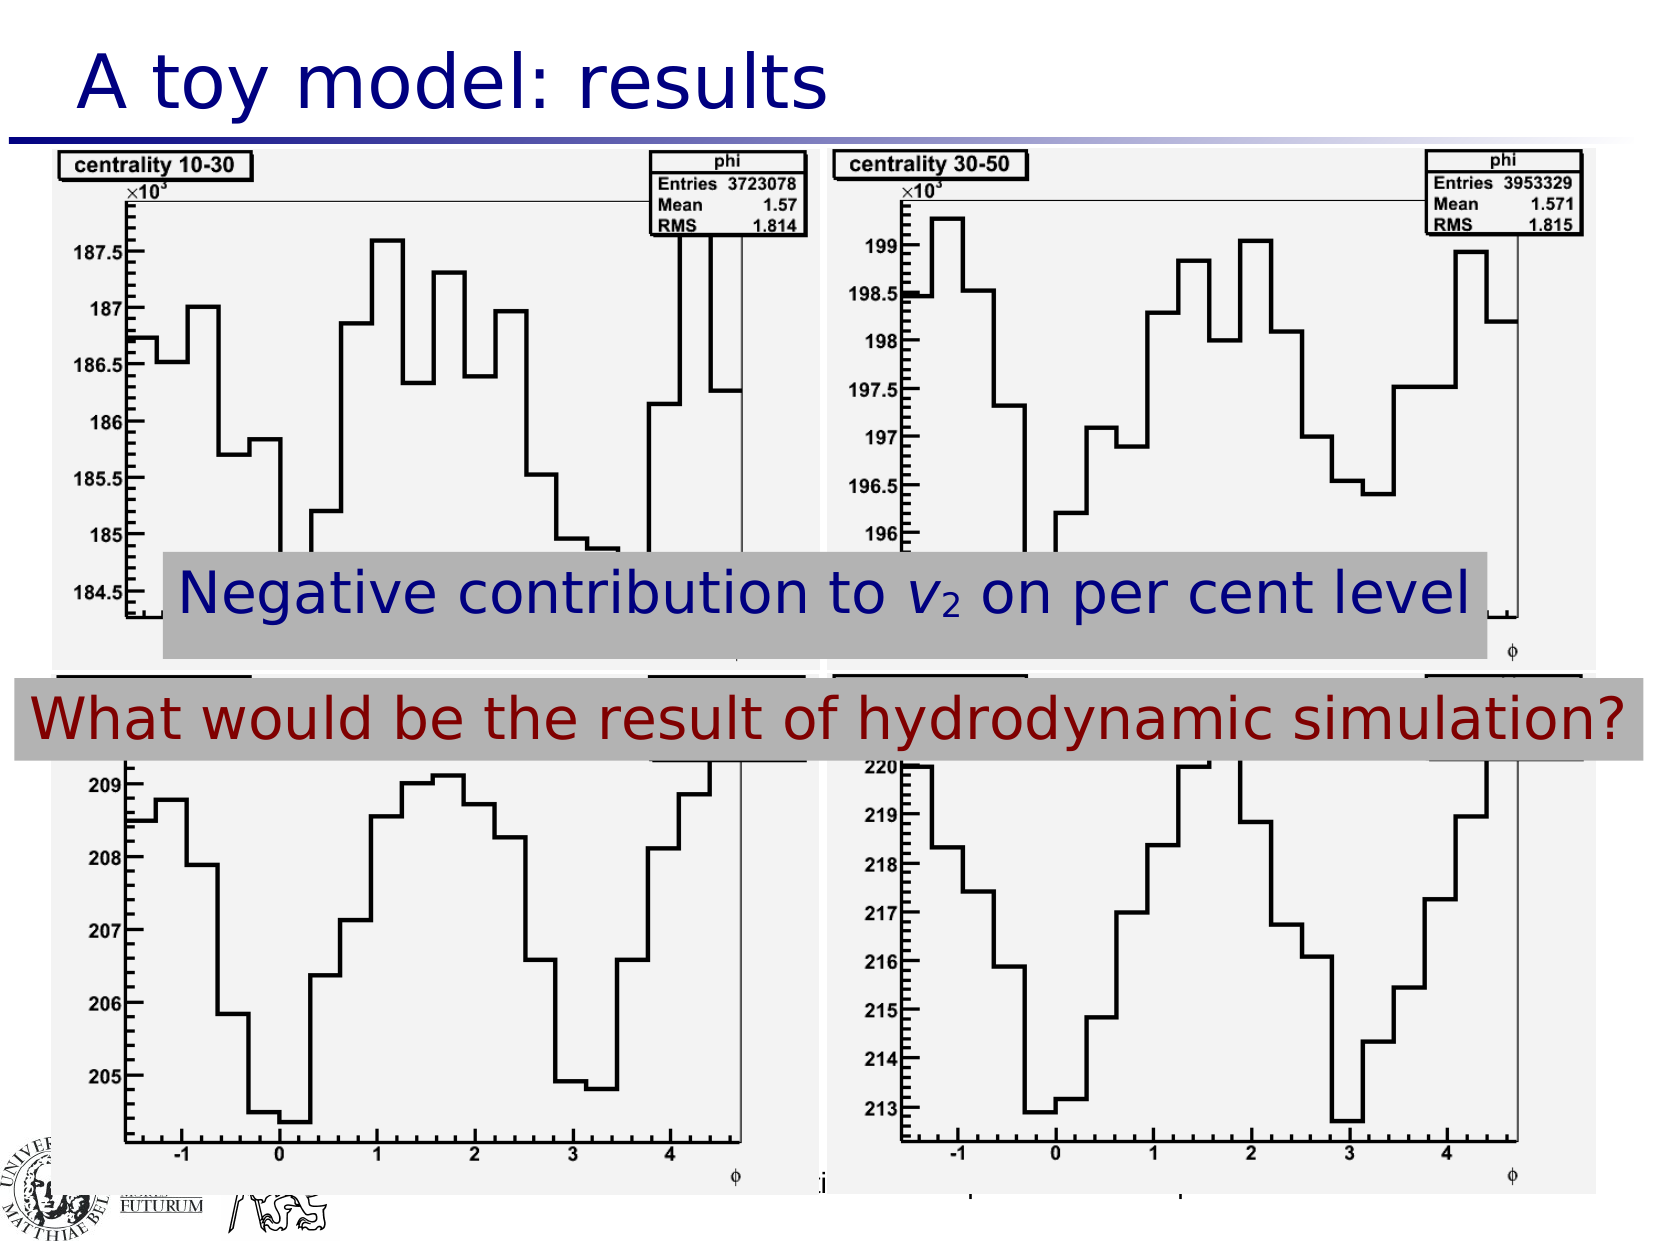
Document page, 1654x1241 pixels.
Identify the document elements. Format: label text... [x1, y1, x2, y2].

text_box Negative contribution to v2 on per cent level [162, 551, 1488, 659]
picture [827, 761, 1596, 1194]
picture [827, 148, 1596, 670]
picture [827, 673, 1596, 678]
picture [51, 674, 819, 678]
title A toy model: results [75, 25, 1565, 141]
picture [52, 149, 820, 670]
picture [0, 761, 819, 1241]
text_box What would be the result of hydrodynamic simulation? [14, 678, 1644, 761]
